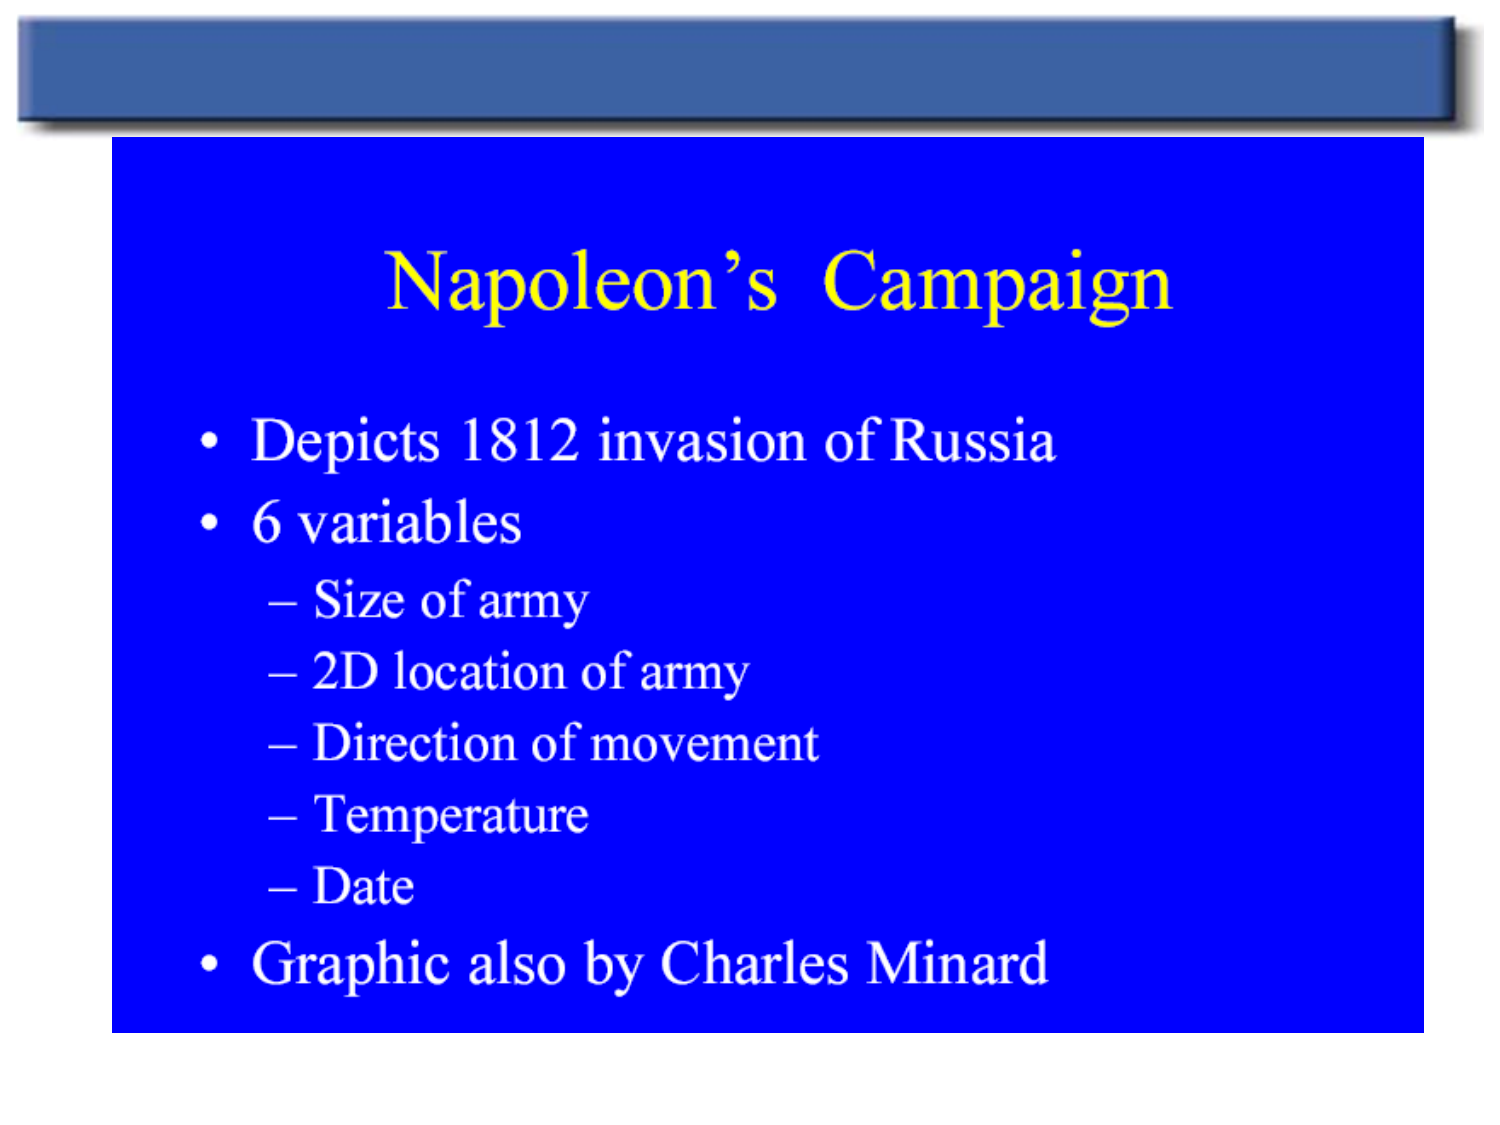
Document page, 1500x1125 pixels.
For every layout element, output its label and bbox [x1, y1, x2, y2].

picture [16, 13, 1484, 1033]
